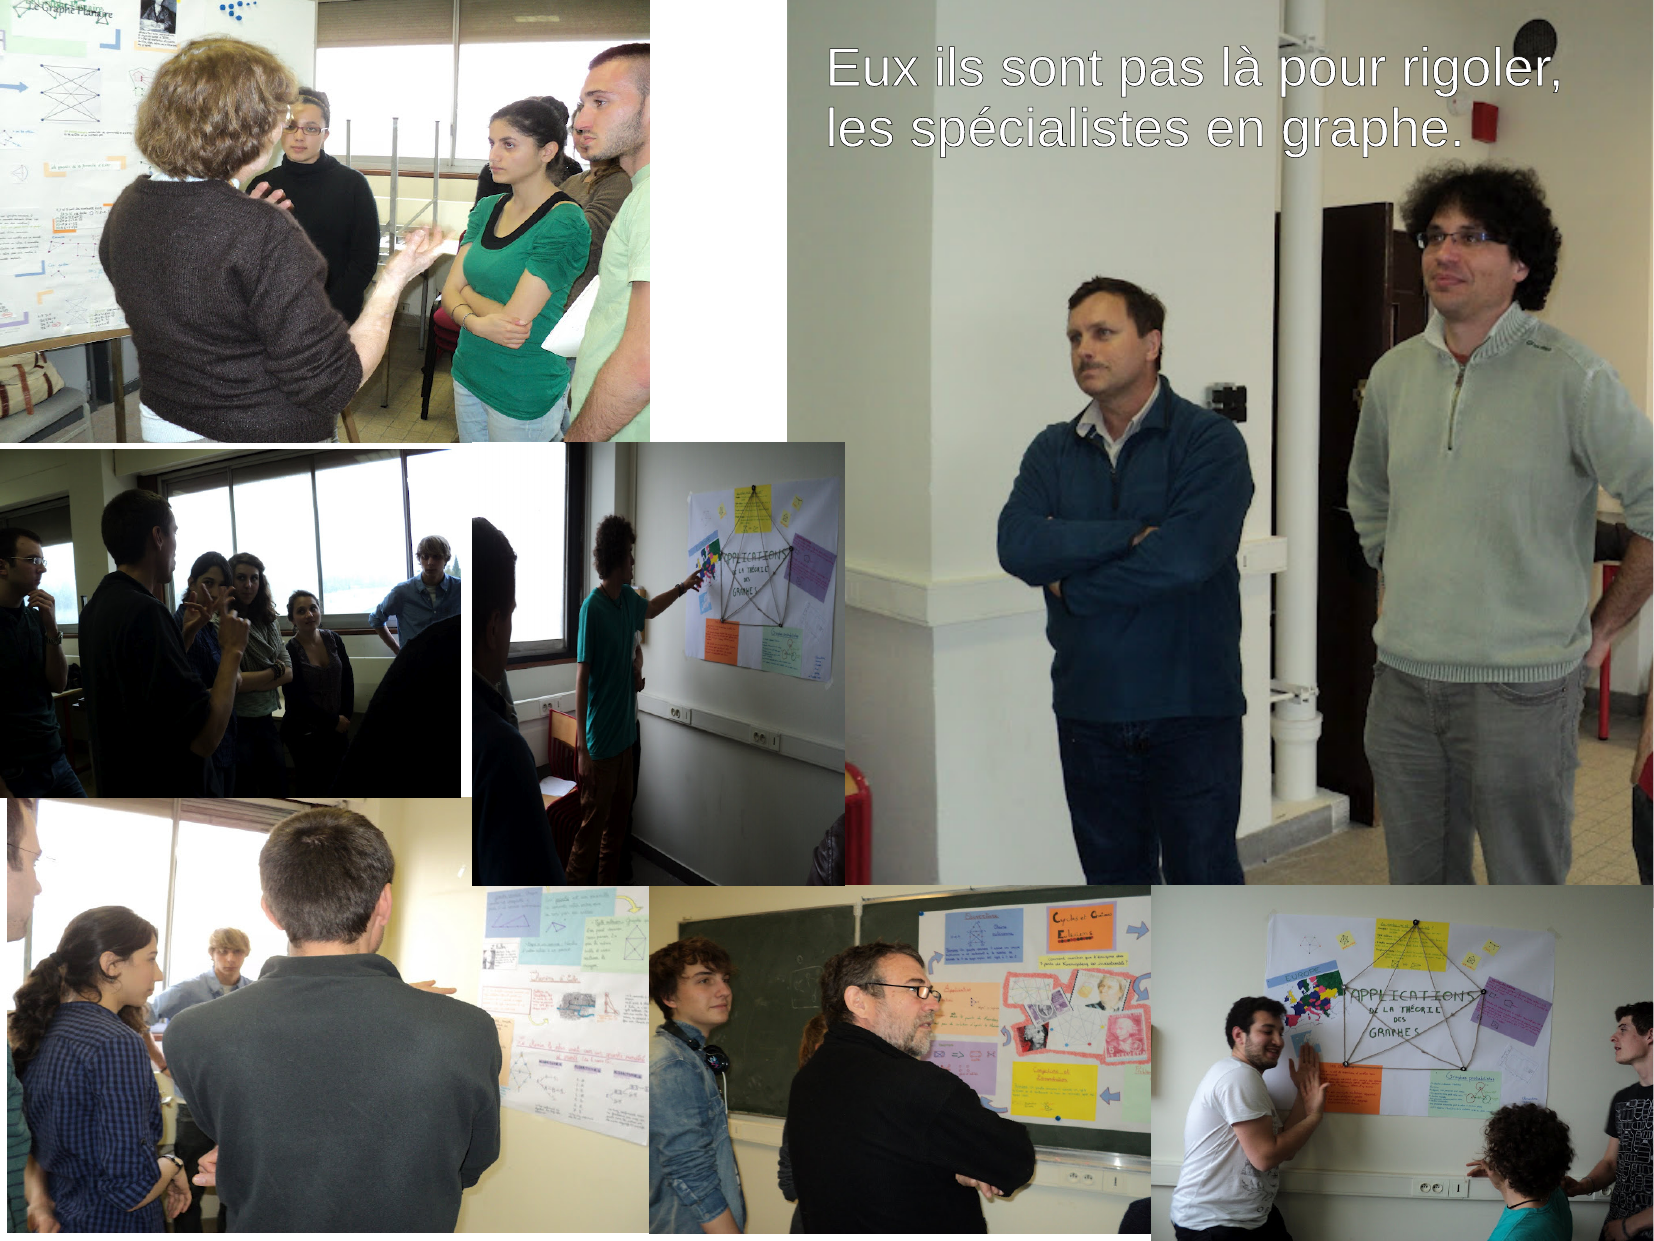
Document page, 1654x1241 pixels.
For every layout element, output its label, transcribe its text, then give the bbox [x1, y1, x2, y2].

picture [0, 0, 1654, 1241]
text_box Eux ils sont pas là pour rigoler, les spécialistes en graphe. [810, 29, 1595, 166]
